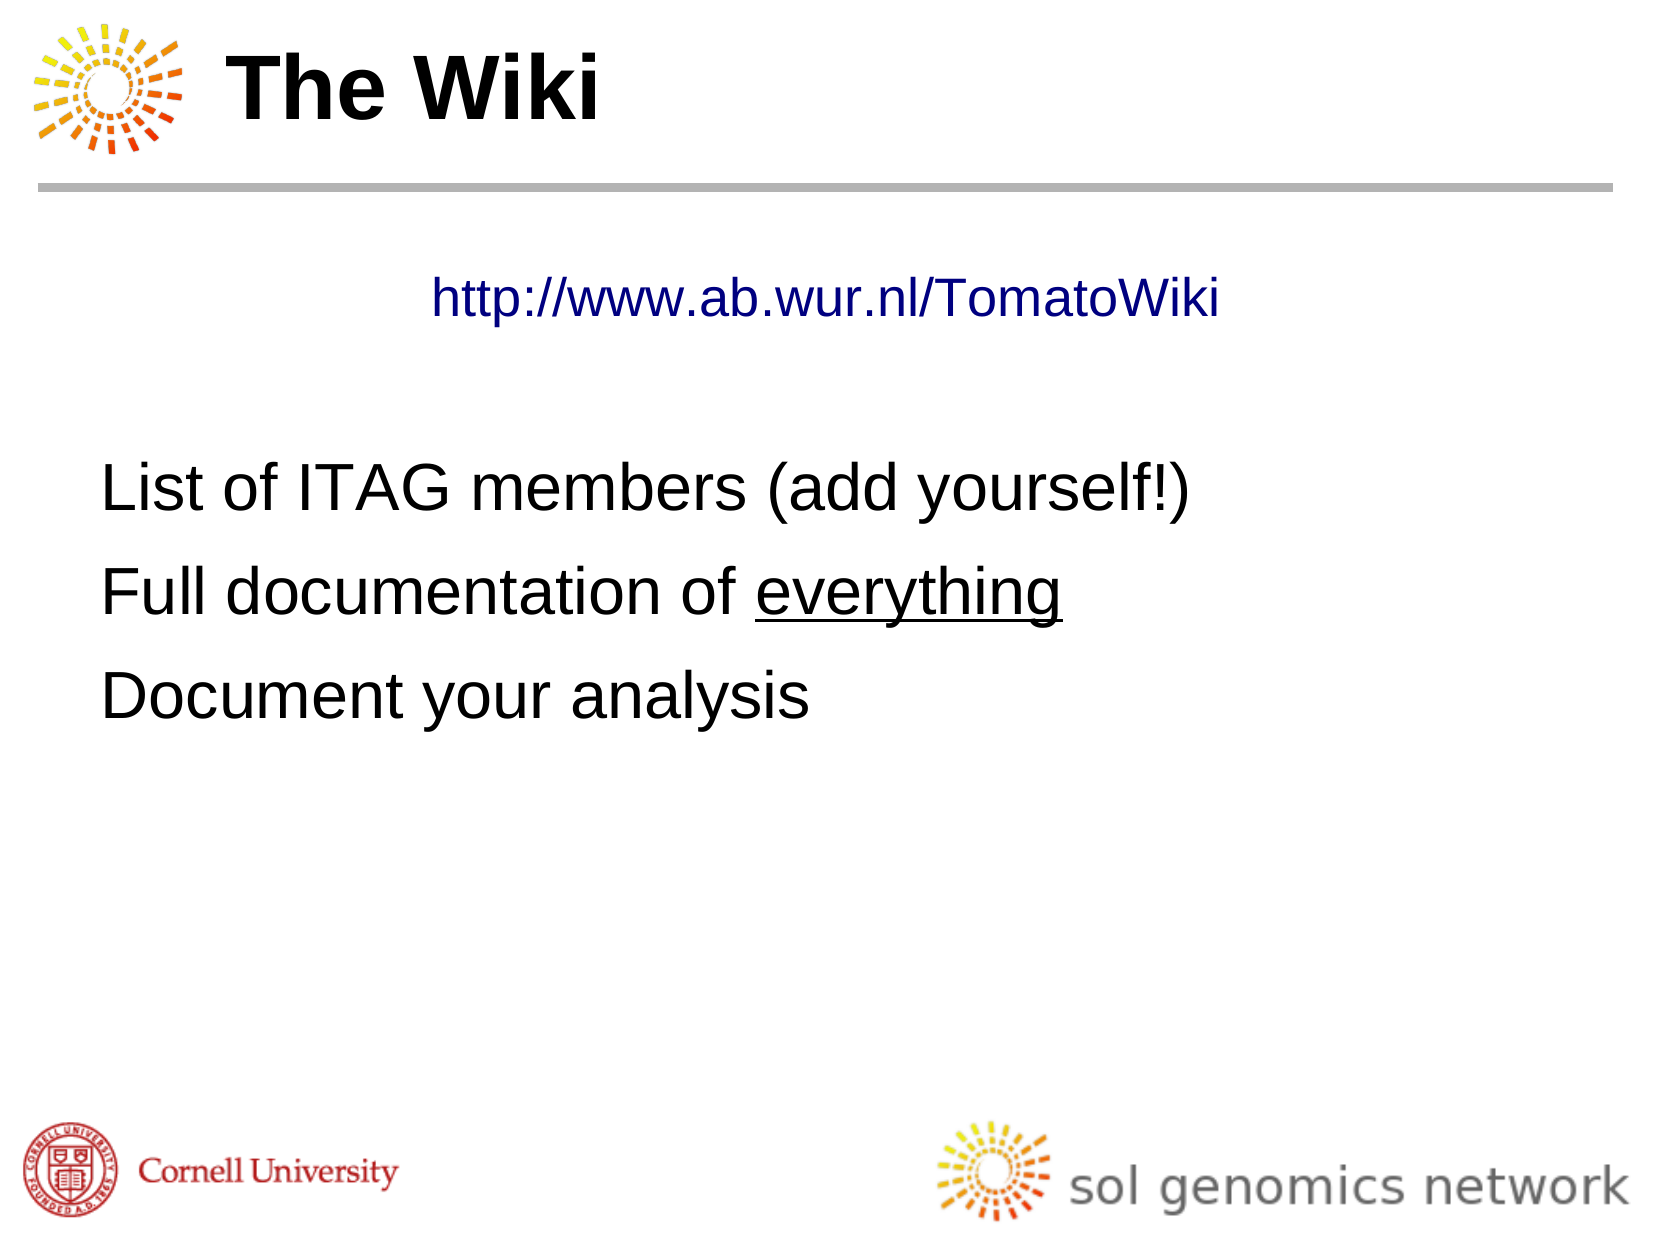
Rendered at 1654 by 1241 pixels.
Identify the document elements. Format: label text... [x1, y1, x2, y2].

text_box http://www.ab.wur.nl/TomatoWiki [77, 259, 1576, 338]
title The Wiki [225, 34, 1571, 142]
picture [11, 1110, 423, 1230]
list List of ITAG members (add yourself!) Full documentation of everything Document your analysis [82, 450, 1571, 1088]
picture [921, 1116, 1642, 1229]
picture [32, 22, 184, 156]
